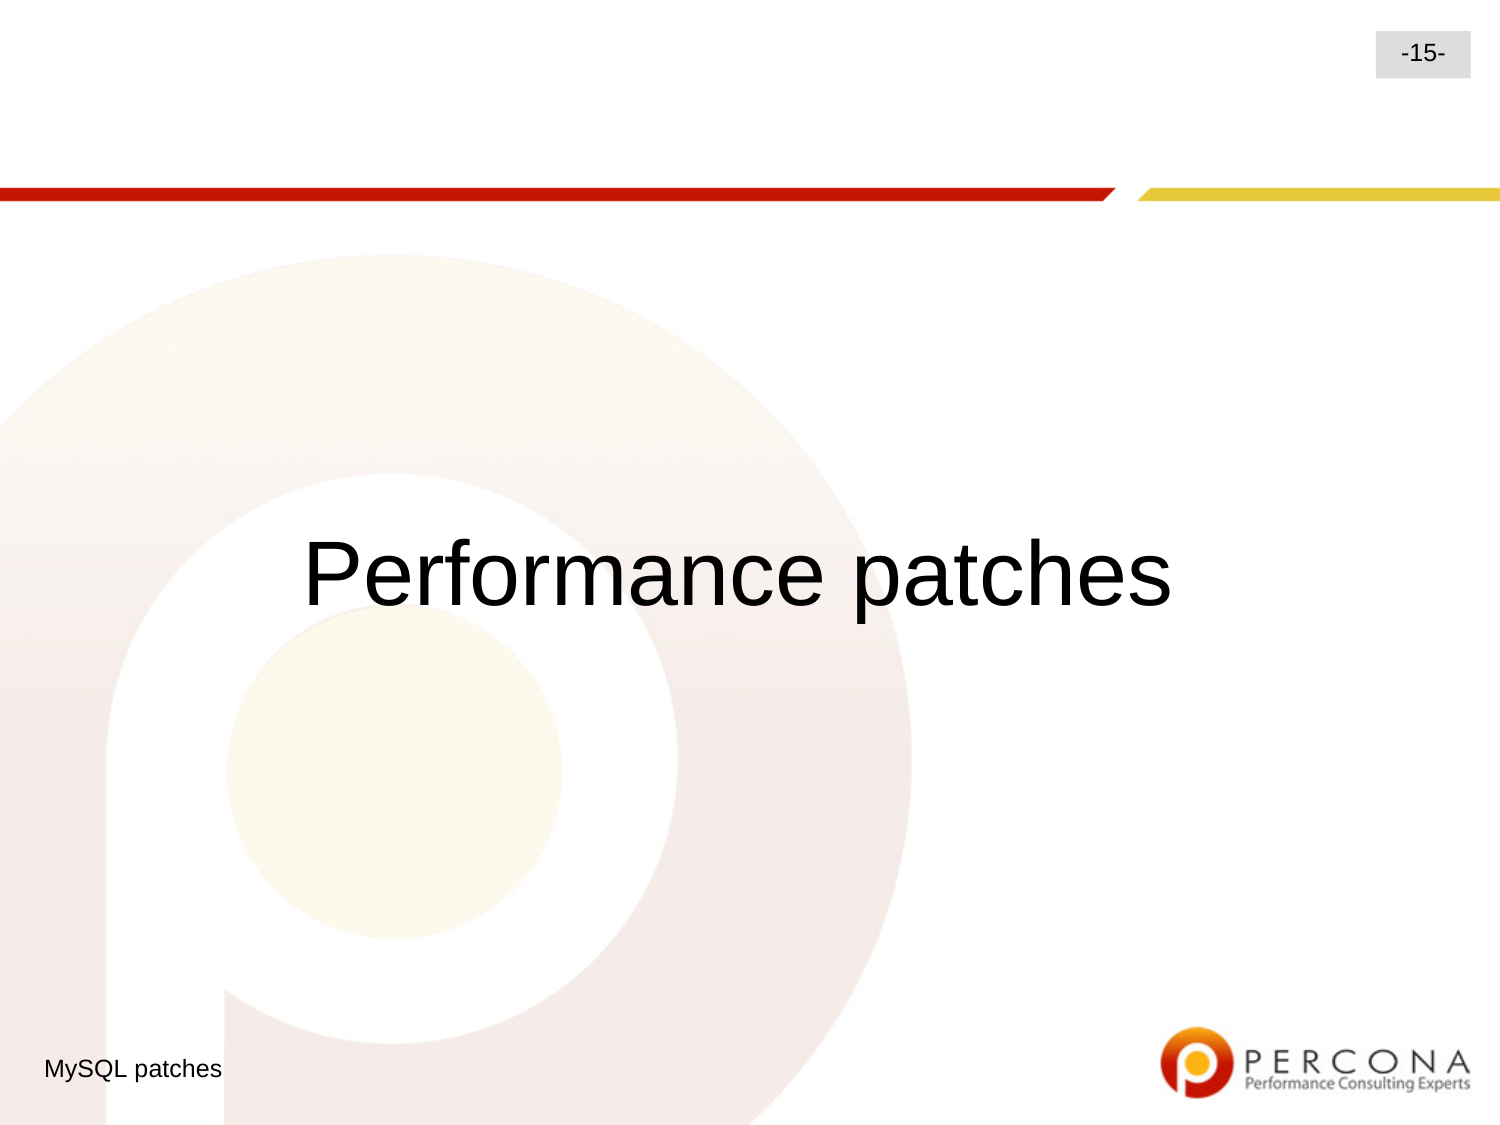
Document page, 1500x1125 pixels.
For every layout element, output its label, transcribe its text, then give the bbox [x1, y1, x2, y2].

text_box -1- [1375, 31, 1471, 79]
title Performance patches [23, 503, 1453, 644]
text_box MySQL patches [29, 1046, 1129, 1103]
picture [0, 0, 1500, 1125]
